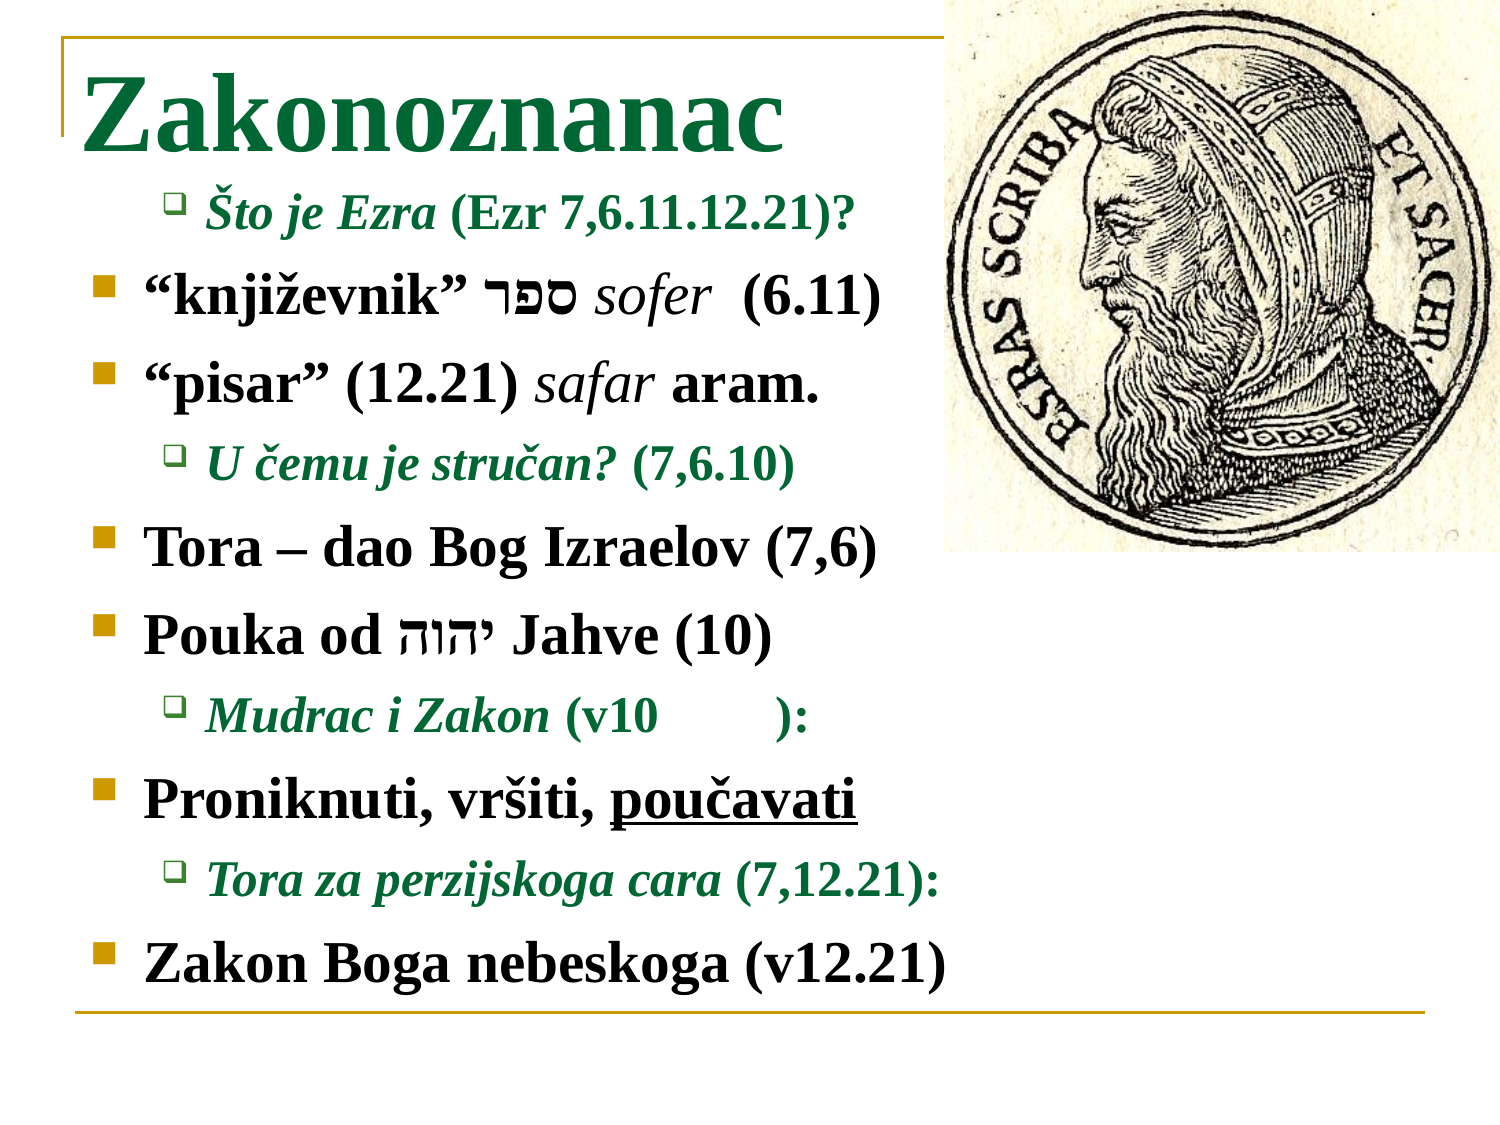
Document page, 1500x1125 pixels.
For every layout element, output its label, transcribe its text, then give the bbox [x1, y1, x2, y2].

title Zakonoznanac [64, 31, 944, 218]
picture [944, 0, 1500, 552]
list Što je Ezra (Ezr 7,6.11.12.21)? “književnik” ספר sofer (6.11) “pisar” (12.21) safar aram. U čemu je stručan? (7,6.10) Tora – dao Bog Izraelov (7,6) Pouka od יהוה Jahve (10) Mudrac i Zakon (v10 ): Proniknuti, vršiti, poučavati Tora za perzijskoga cara (7,12.21): Zakon Boga nebeskoga (v12.21) [75, 160, 1426, 1006]
